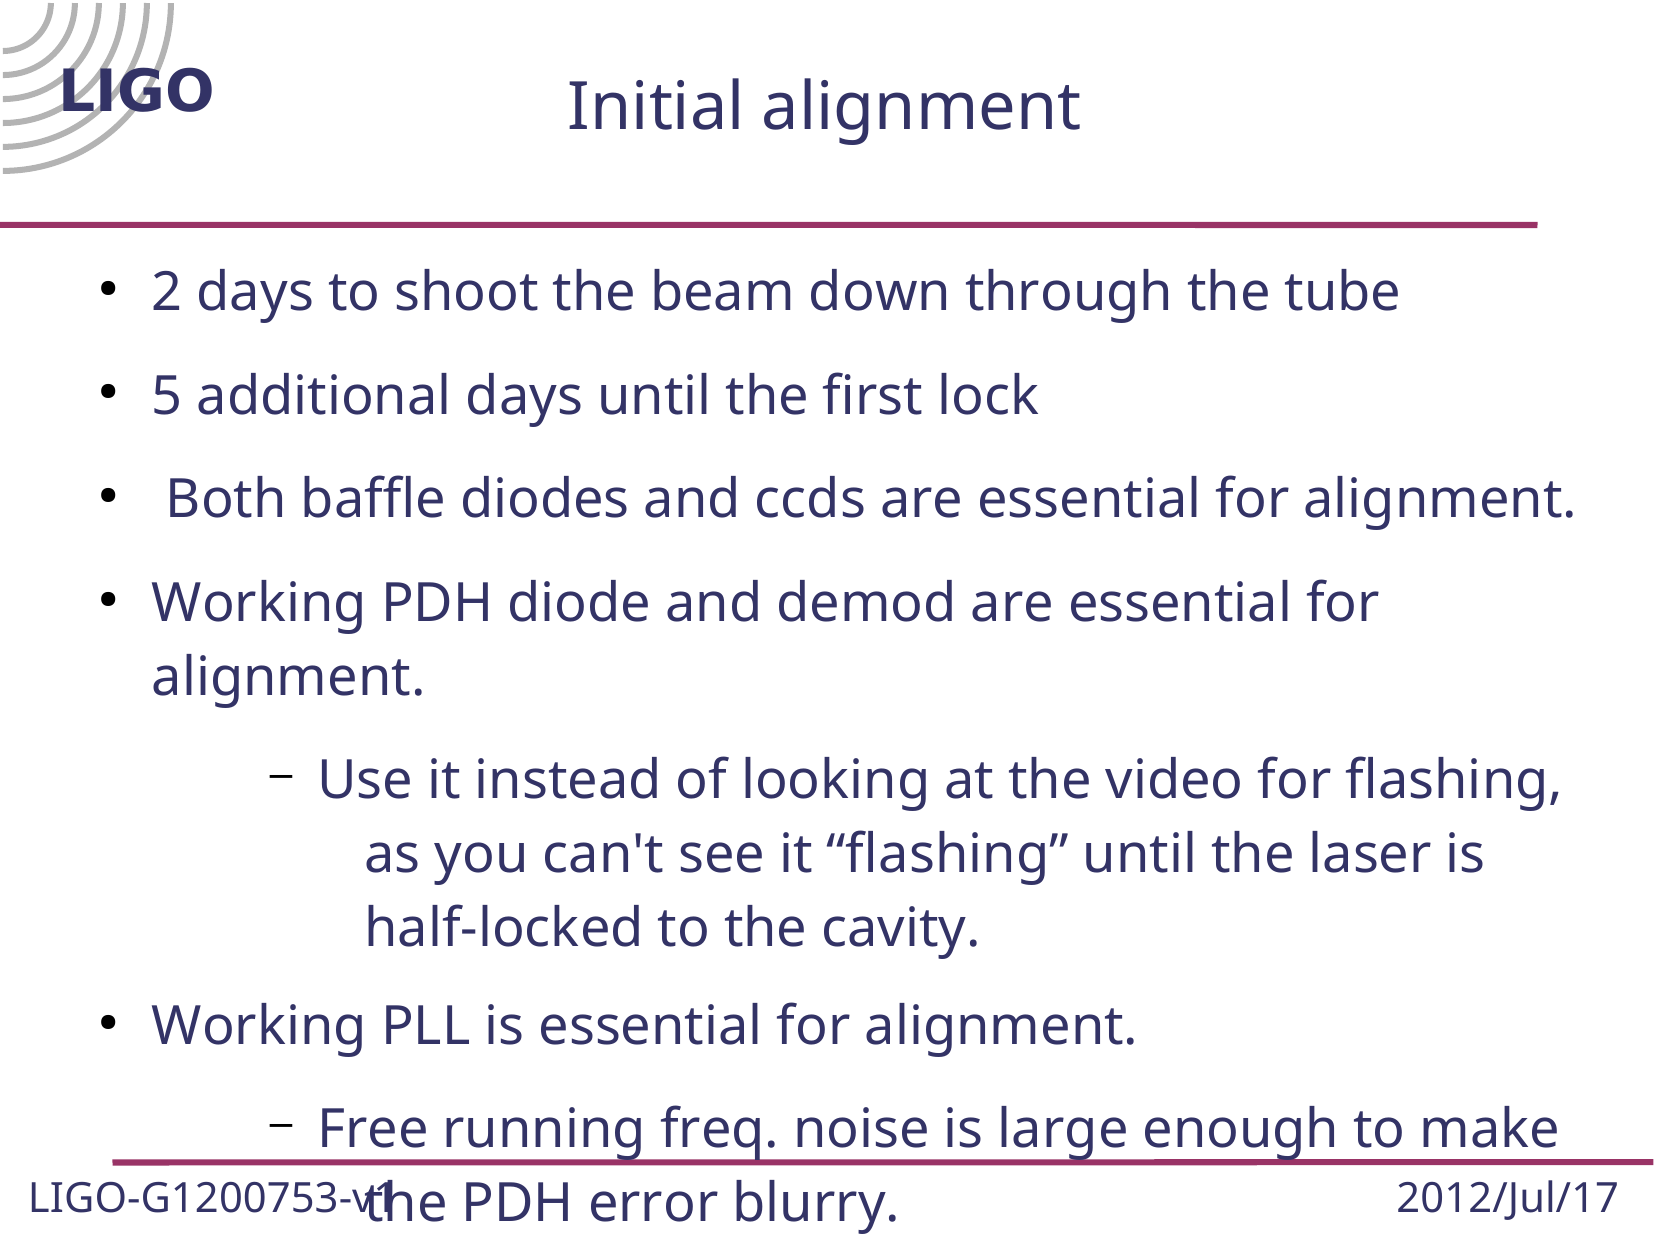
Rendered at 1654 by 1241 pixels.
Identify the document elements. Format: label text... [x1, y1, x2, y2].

list 2 days to shoot the beam down through the tube 5 additional days until the first lock Both baffle diodes and ccds are essential for alignment. Working PDH diode and demod are essential for alignment. Use it instead of looking at the video for flashing, as you can't see it “flashing” until the laser is half-locked to the cavity. Working PLL is essential for alignment. Free running freq. noise is large enough to make the PDH error blurry. [80, 252, 1581, 1130]
title Initial alignment [187, 0, 1463, 208]
